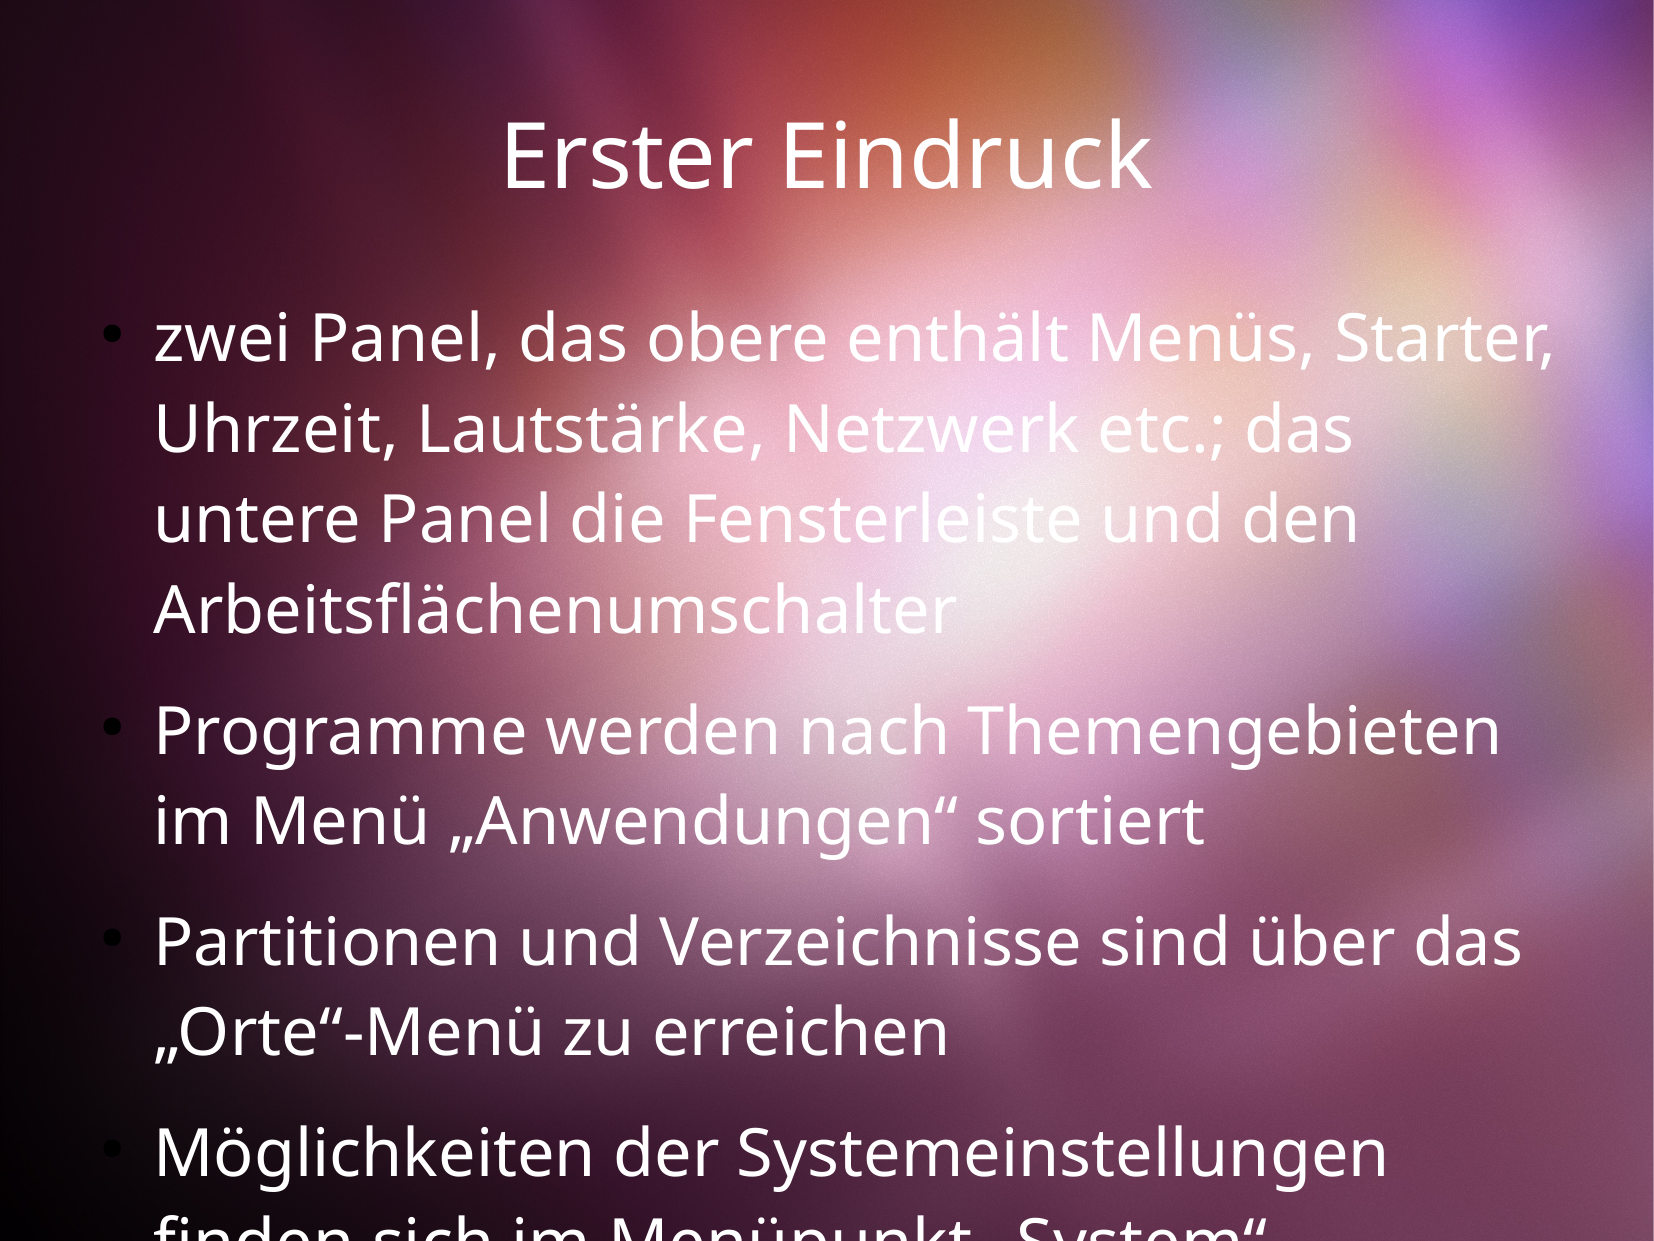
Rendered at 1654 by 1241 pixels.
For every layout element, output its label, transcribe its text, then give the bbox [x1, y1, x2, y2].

title Erster Eindruck [82, 49, 1571, 257]
picture [679, 1234, 695, 1241]
picture [540, 1235, 556, 1241]
picture [801, 1235, 819, 1241]
picture [325, 1235, 343, 1241]
list zwei Panel, das obere enthält Menüs, Starter, Uhrzeit, Lautstärke, Netzwerk etc.; das untere Panel die Fensterleiste und den Arbeitsflächenumschalter Programme werden nach Themengebieten im Menü „Anwendungen“ sortiert Partitionen und Verzeichnisse sind über das „Orte“-Menü zu erreichen Möglichkeiten der Systemeinstellungen finden sich im Menüpunkt „System“. [82, 290, 1571, 1109]
picture [465, 1235, 483, 1241]
picture [0, 0, 1654, 1241]
picture [245, 1234, 262, 1241]
picture [620, 1226, 626, 1241]
picture [718, 1235, 736, 1241]
picture [1193, 1235, 1209, 1241]
picture [563, 1235, 579, 1241]
picture [650, 1226, 656, 1241]
picture [205, 1235, 223, 1241]
picture [286, 1234, 302, 1241]
picture [883, 1235, 901, 1241]
picture [1216, 1235, 1232, 1241]
picture [1154, 1234, 1170, 1241]
